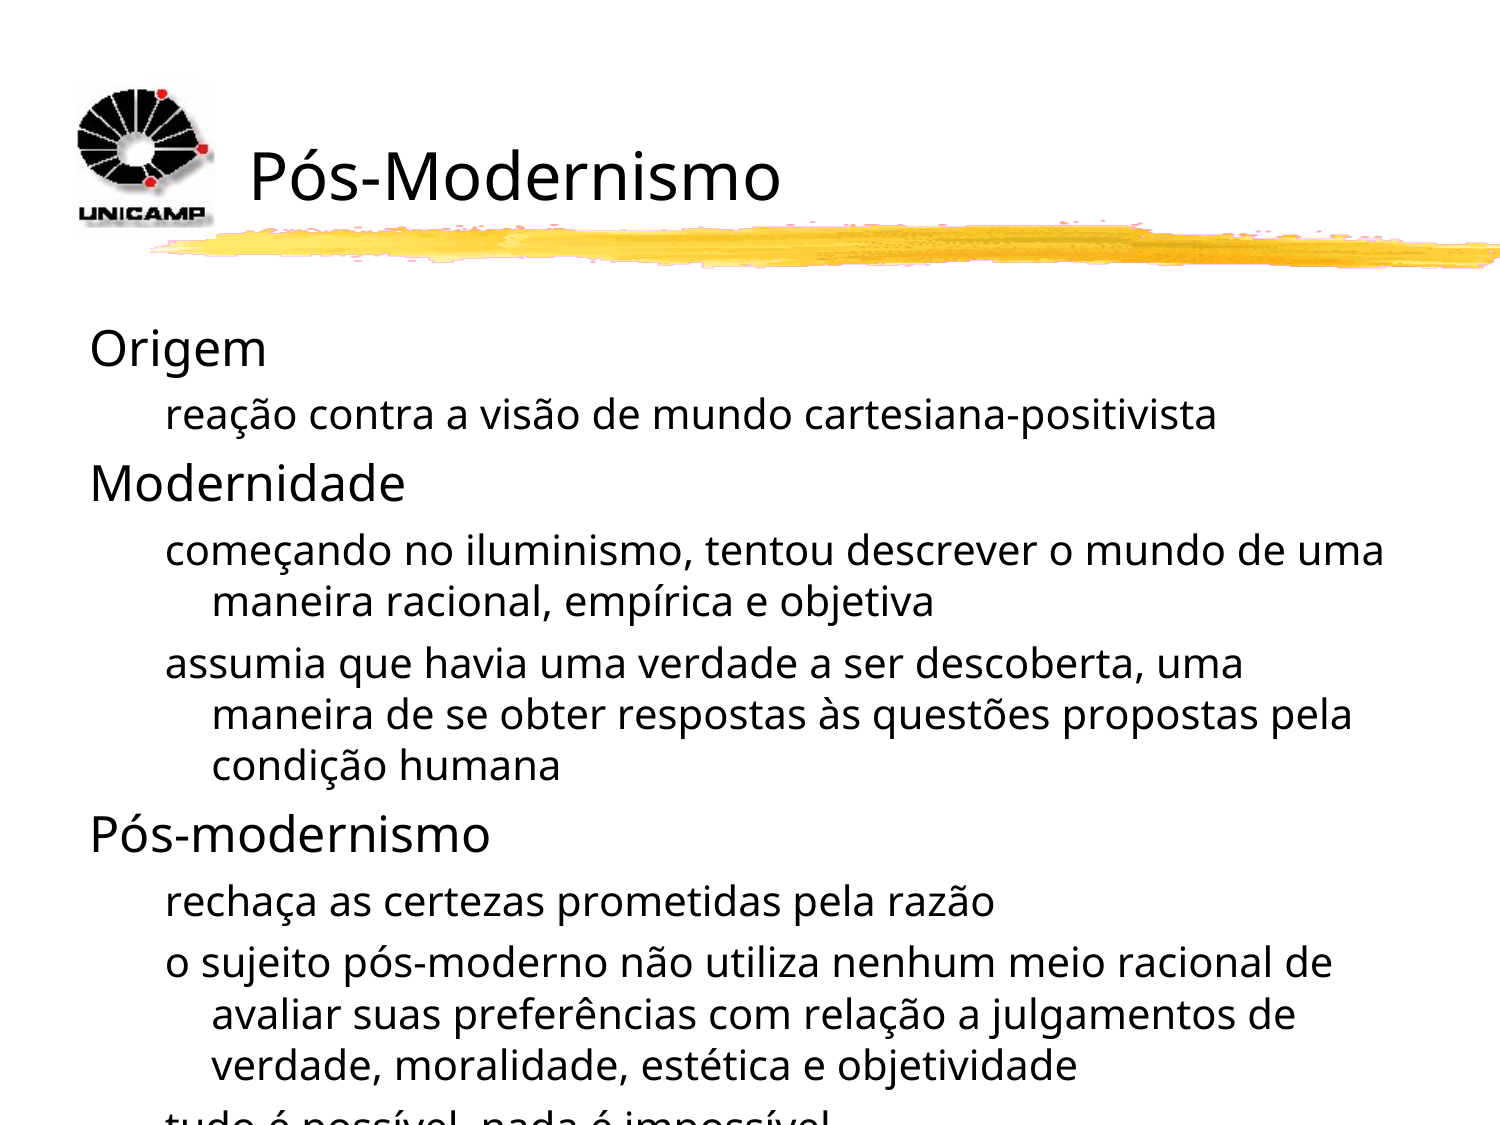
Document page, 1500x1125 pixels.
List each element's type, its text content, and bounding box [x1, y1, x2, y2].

picture [75, 74, 1500, 279]
title Pós-Modernismo [233, 37, 1434, 225]
list Origem reação contra a visão de mundo cartesiana-positivista Modernidade começando no iluminismo, tentou descrever o mundo de uma maneira racional, empírica e objetiva assumia que havia uma verdade a ser descoberta, uma maneira de se obter respostas às questões propostas pela condição humana Pós-modernismo rechaça as certezas prometidas pela razão o sujeito pós-moderno não utiliza nenhum meio racional de avaliar suas preferências com relação a julgamentos de verdade, moralidade, estética e objetividade tudo é possível, nada é impossível [74, 309, 1417, 1028]
